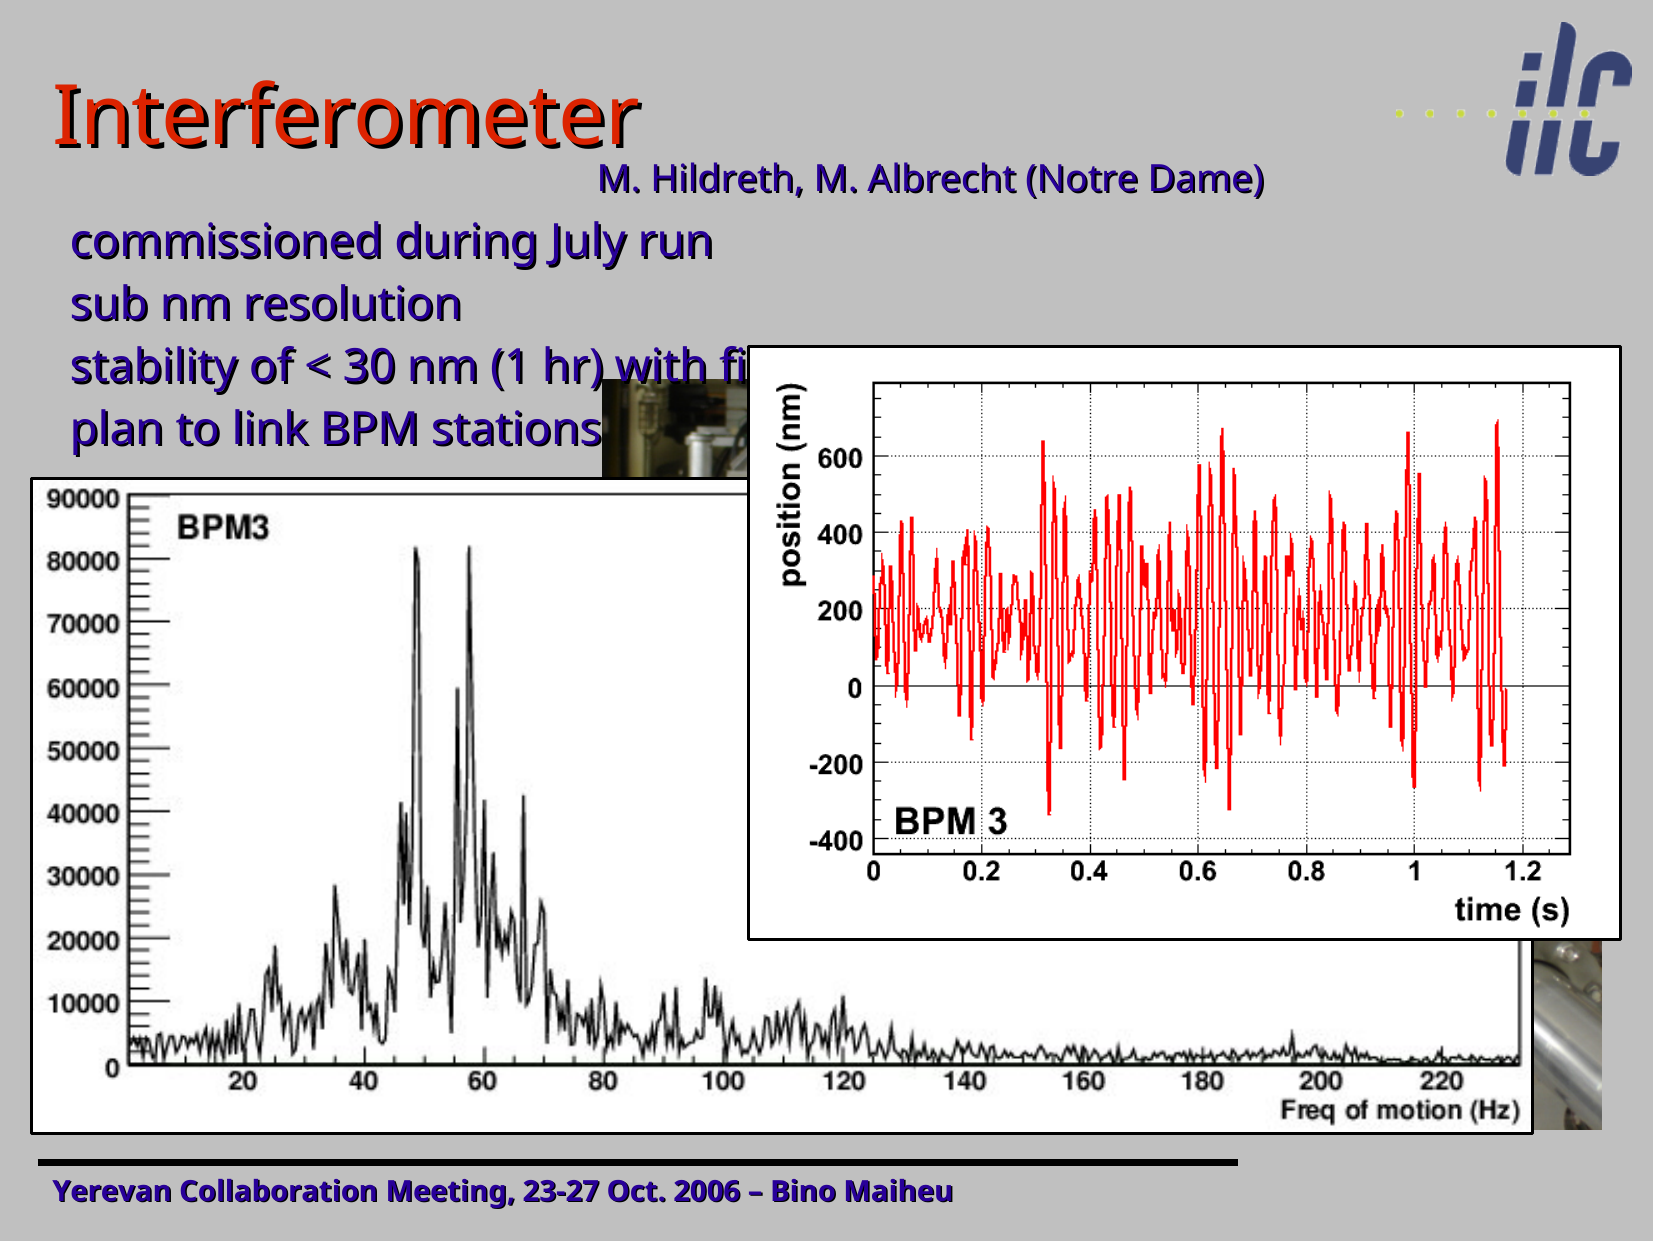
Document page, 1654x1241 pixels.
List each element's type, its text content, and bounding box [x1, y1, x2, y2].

text_box M. Hildreth, M. Albrecht (Notre Dame) [581, 143, 1232, 204]
text_box commissioned during July run sub nm resolution stability of < 30 nm (1 hr) with fixed mirror plan to link BPM stations [42, 200, 980, 438]
picture [1534, 941, 1602, 1130]
picture [1396, 22, 1632, 176]
picture [33, 479, 1531, 1132]
text_box Yerevan Collaboration Meeting, 23-27 Oct. 2006 – Bino Maiheu [37, 1162, 996, 1213]
picture [602, 438, 747, 477]
picture [750, 348, 1620, 938]
text_box Interferometer [37, 47, 1396, 164]
